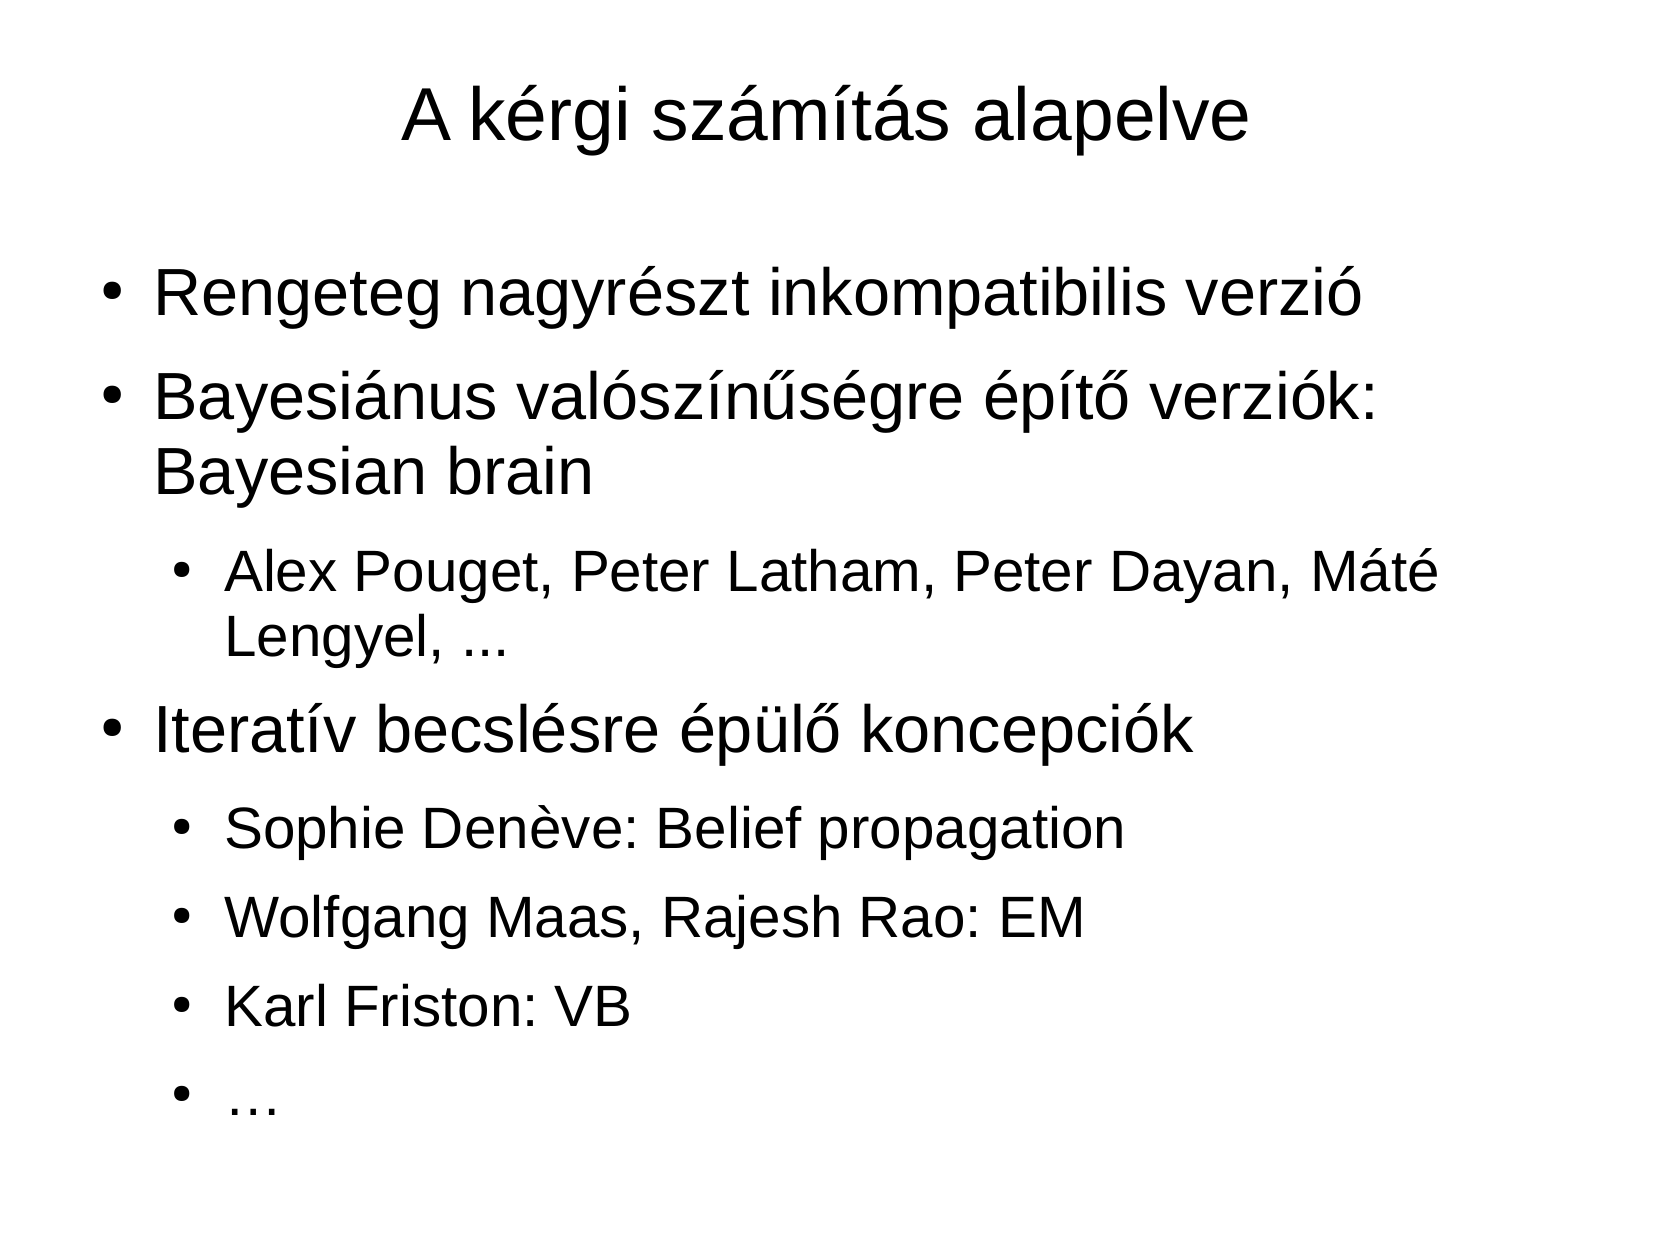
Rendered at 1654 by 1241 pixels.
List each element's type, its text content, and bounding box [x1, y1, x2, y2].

list Rengeteg nagyrészt inkompatibilis verzió Bayesiánus valószínűségre építő verziók: Bayesian brain Alex Pouget, Peter Latham, Peter Dayan, Máté Lengyel, ... Iteratív becslésre épülő koncepciók Sophie Denève: Belief propagation Wolfgang Maas, Rajesh Rao: EM Karl Friston: VB … [82, 255, 1571, 1156]
title A kérgi számítás alapelve [82, 49, 1571, 181]
